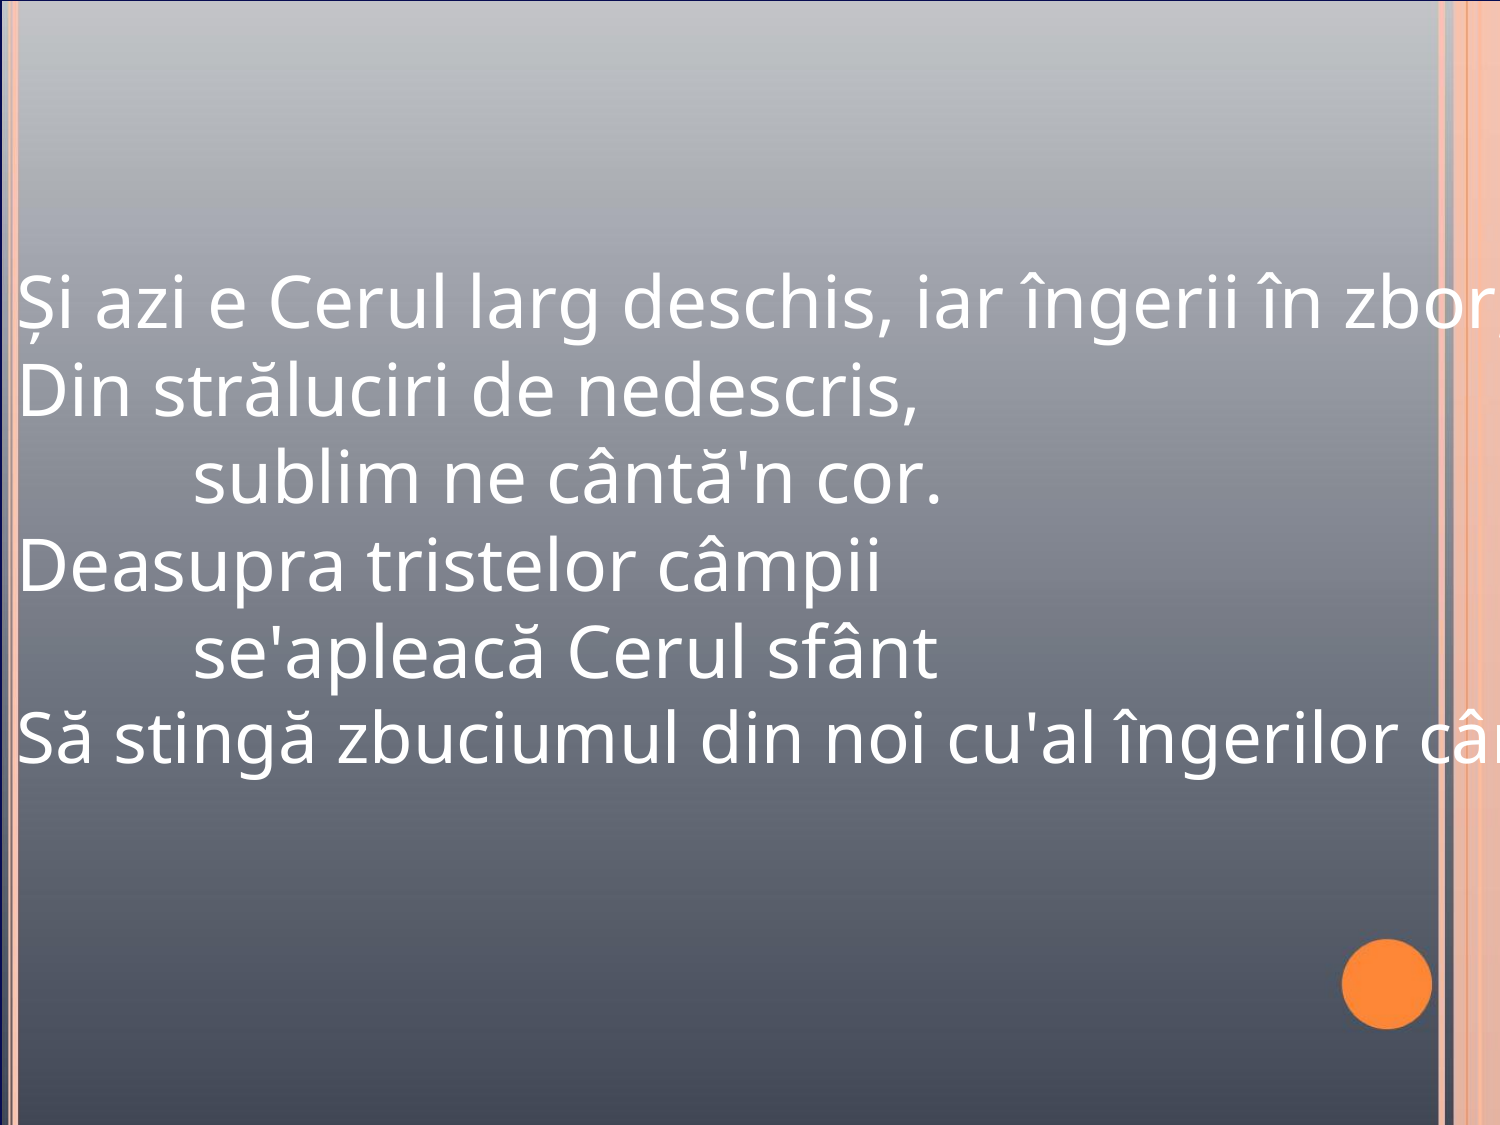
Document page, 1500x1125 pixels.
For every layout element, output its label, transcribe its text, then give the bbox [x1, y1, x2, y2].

picture [2, 1, 1500, 247]
picture [2, 786, 1500, 1125]
text_box Şi azi e Cerul larg deschis, iar îngerii în zbor, Din străluciri de nedescris, sublim ne cântă'n cor. Deasupra tristelor câmpii se'apleacă Cerul sfânt Să stingă zbuciumul din noi cu'al îngerilor cânt. [1, 247, 1500, 786]
